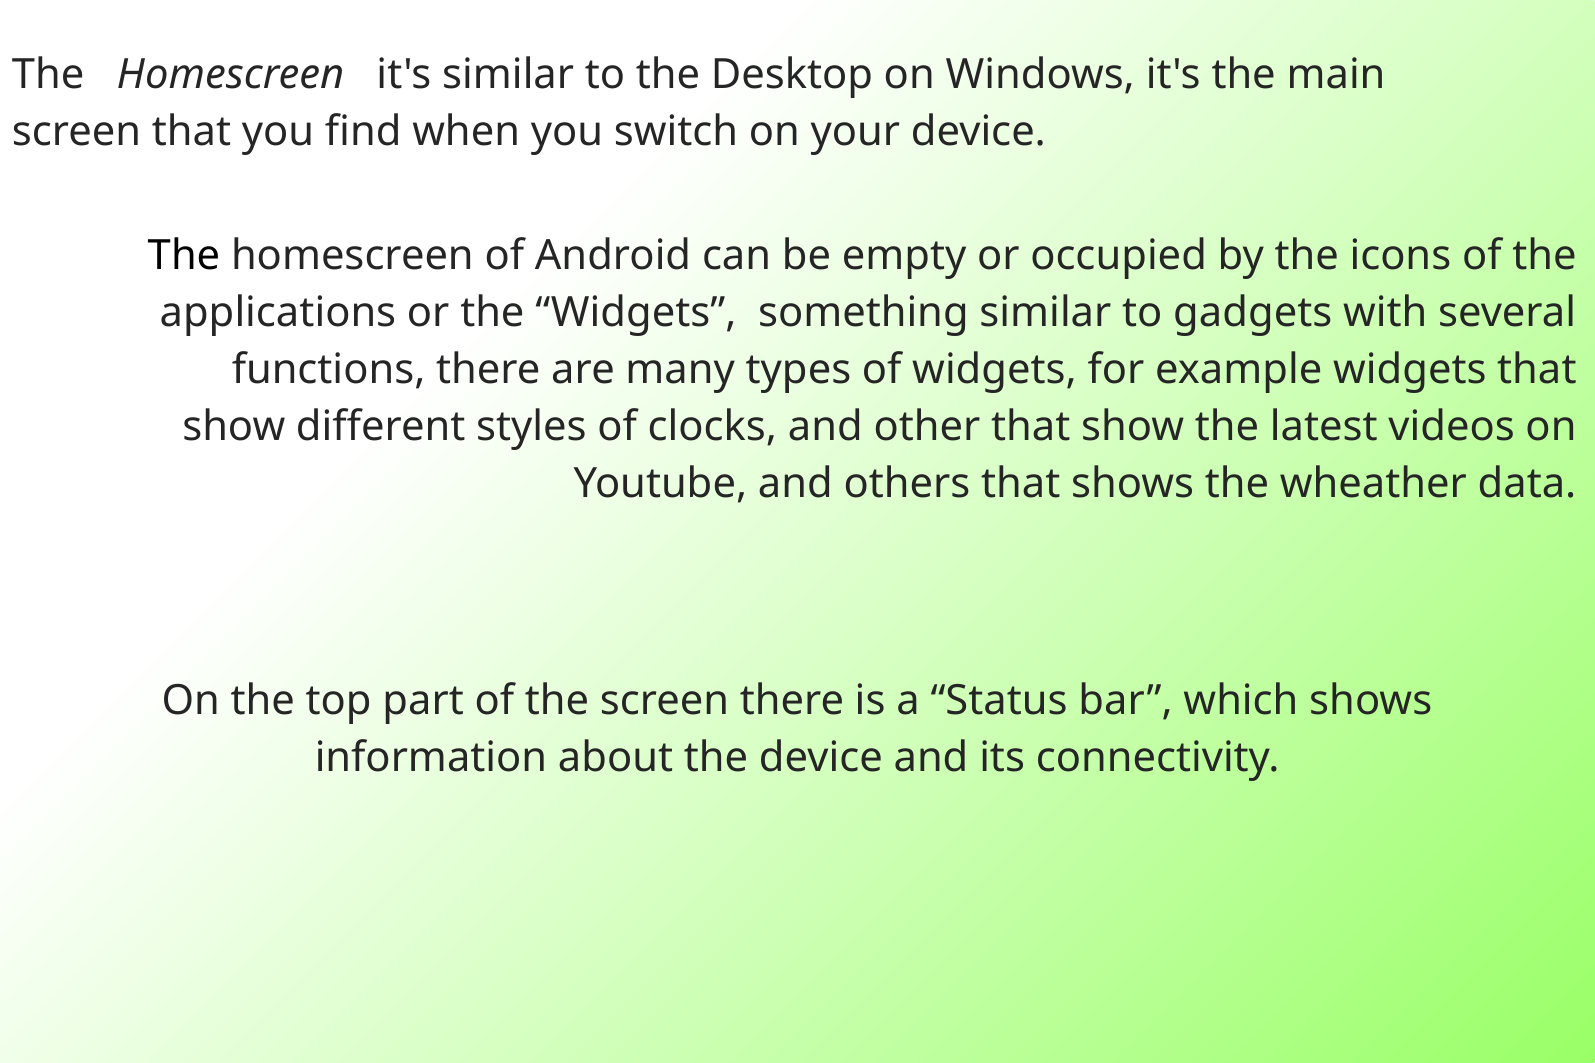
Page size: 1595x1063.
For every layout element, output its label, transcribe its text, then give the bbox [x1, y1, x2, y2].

list The homescreen of Android can be empty or occupied by the icons of the applications or the “Widgets”, something similar to gadgets with several functions, there are many types of widgets, for example widgets that show different styles of clocks, and other that show the latest videos on Youtube, and others that shows the wheather data. [141, 224, 1577, 559]
title The Homescreen it's similar to the Desktop on Windows, it's the main screen that you find when you switch on your device. [11, 11, 1447, 190]
list On the top part of the screen there is a “Status bar”, which shows information about the device and its connectivity. [79, 669, 1515, 1004]
